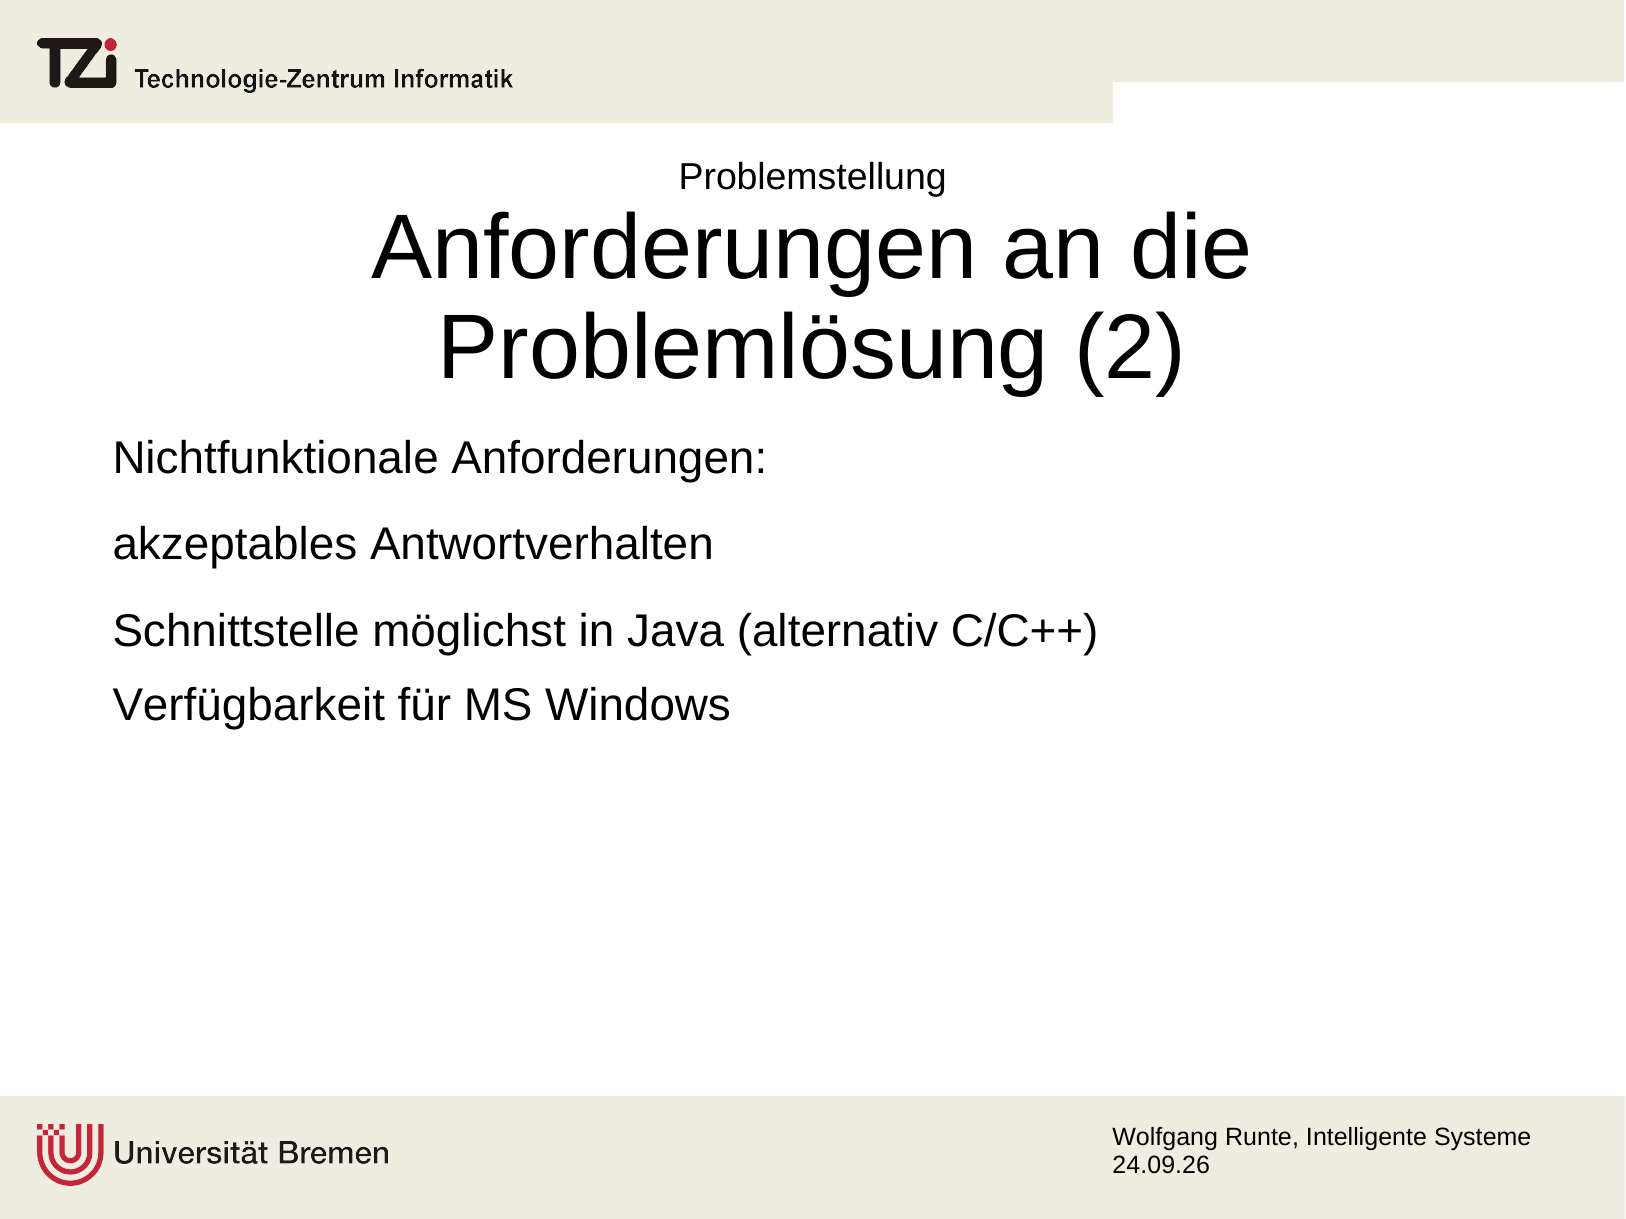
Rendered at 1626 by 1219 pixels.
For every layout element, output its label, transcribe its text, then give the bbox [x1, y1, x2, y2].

picture [37, 1124, 388, 1186]
list Nichtfunktionale Anforderungen: akzeptables Antwortverhalten Schnittstelle möglichst in Java (alternativ C/C++) Verfügbarkeit für MS Windows [112, 433, 1513, 1070]
title Problemstellung Anforderungen an die Problemlösung (2) [112, 156, 1513, 400]
picture [37, 38, 513, 93]
